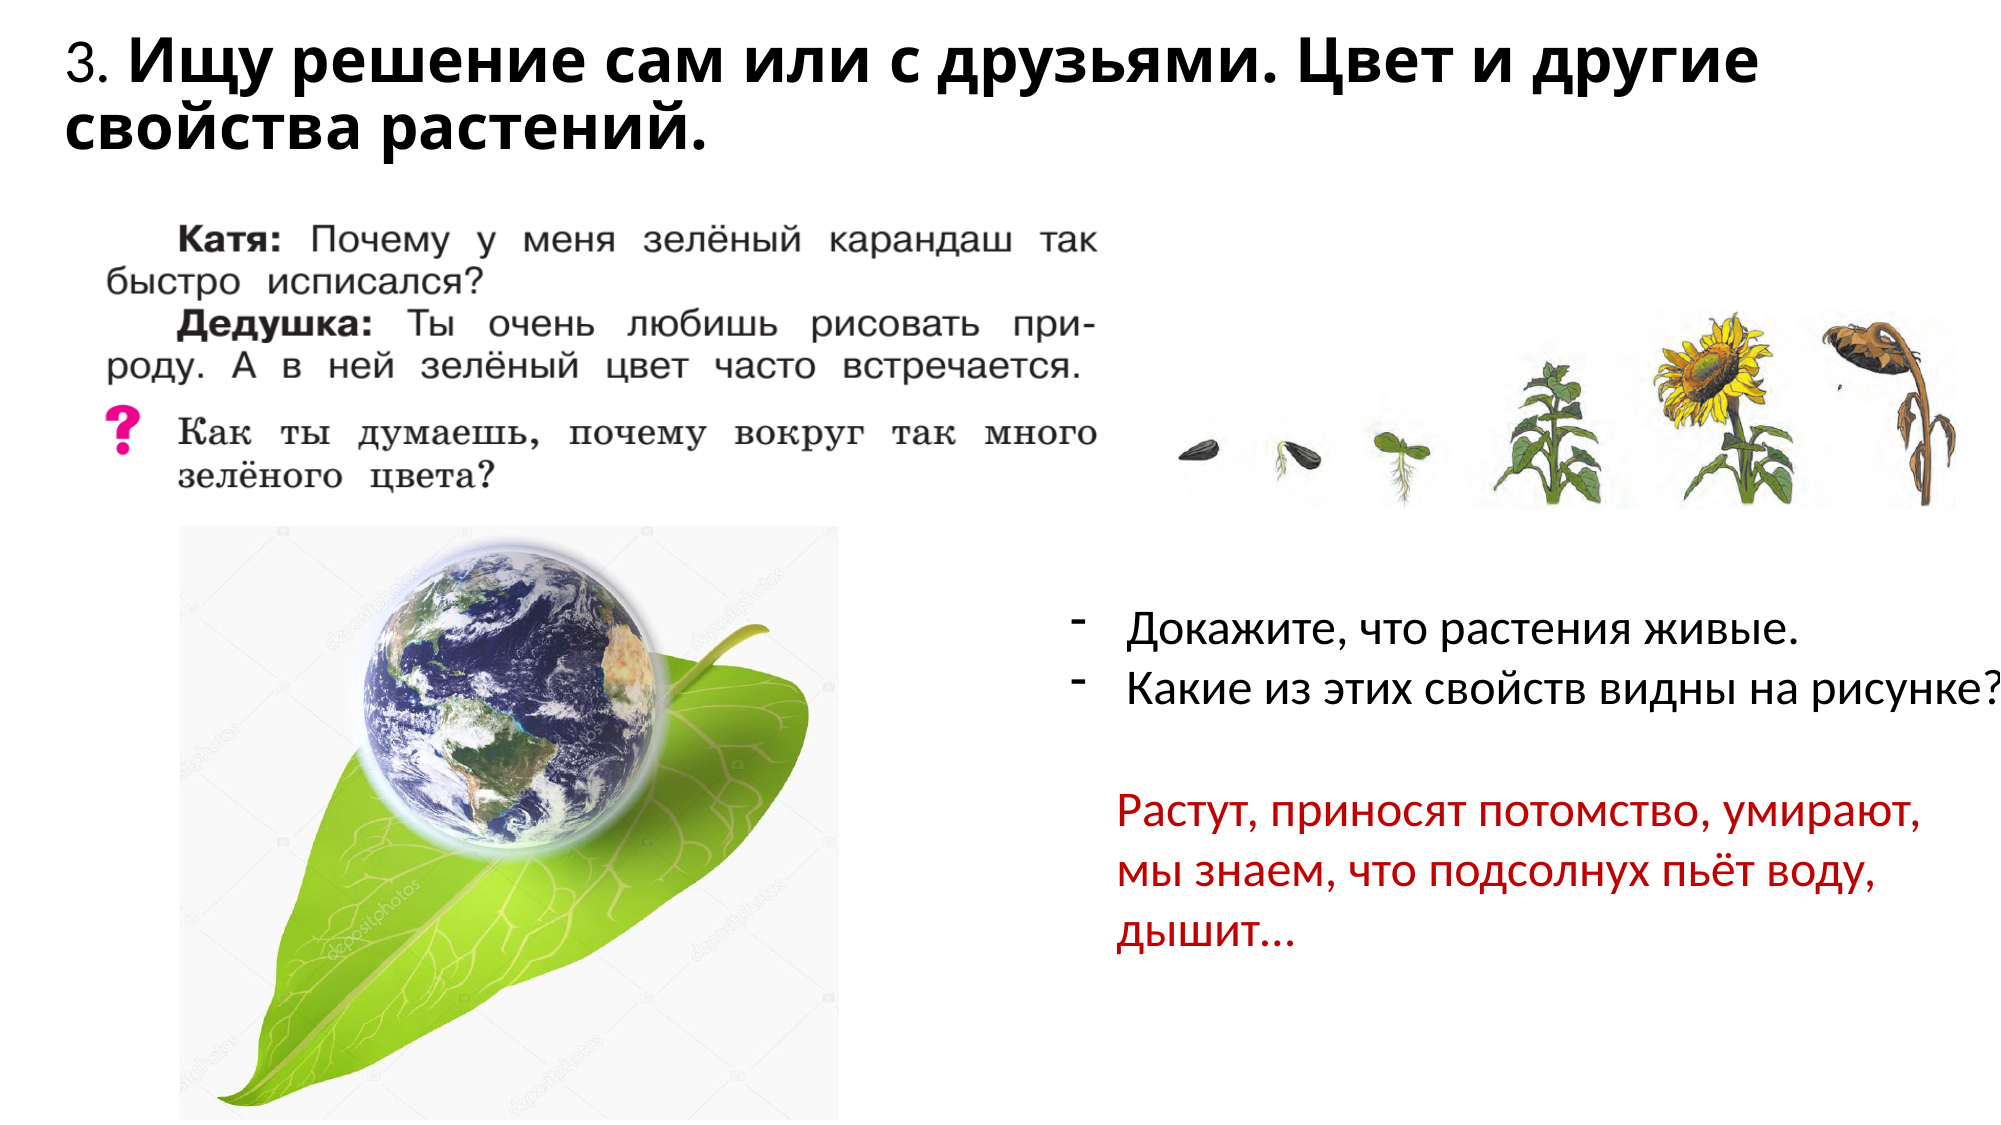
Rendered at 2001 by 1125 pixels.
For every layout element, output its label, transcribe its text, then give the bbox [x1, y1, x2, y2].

text_box Растут, приносят потомство, умирают, мы знаем, что подсолнух пьёт воду, дышит… [1101, 768, 1944, 964]
picture [1159, 298, 1984, 511]
text_box Докажите, что растения живые. Какие из этих свойств видны на рисунке? [1055, 587, 2000, 722]
picture [49, 201, 1140, 504]
picture [179, 526, 839, 1120]
title 3. Ищу решение сам или с друзьями. Цвет и другие свойства растений. [49, 52, 1984, 140]
